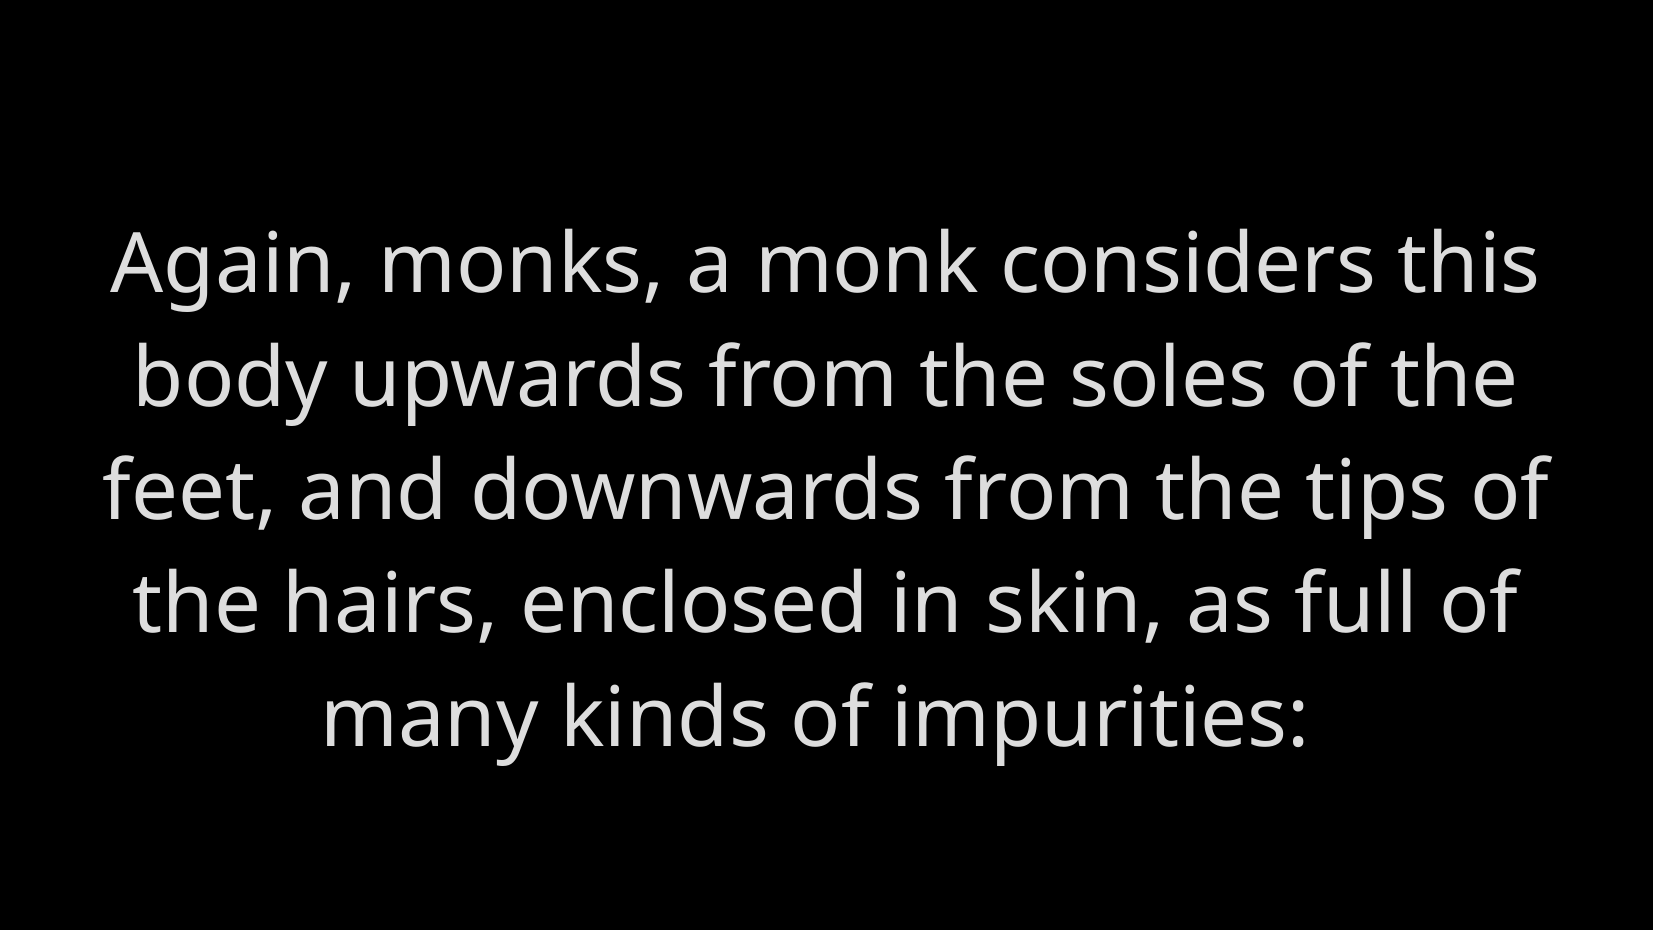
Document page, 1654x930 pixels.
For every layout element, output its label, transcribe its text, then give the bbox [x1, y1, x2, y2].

subtitle Again, monks, a monk considers this body upwards from the soles of the feet, and downwards from the tips of the hairs, enclosed in skin, as full of many kinds of impurities: [82, 217, 1571, 757]
